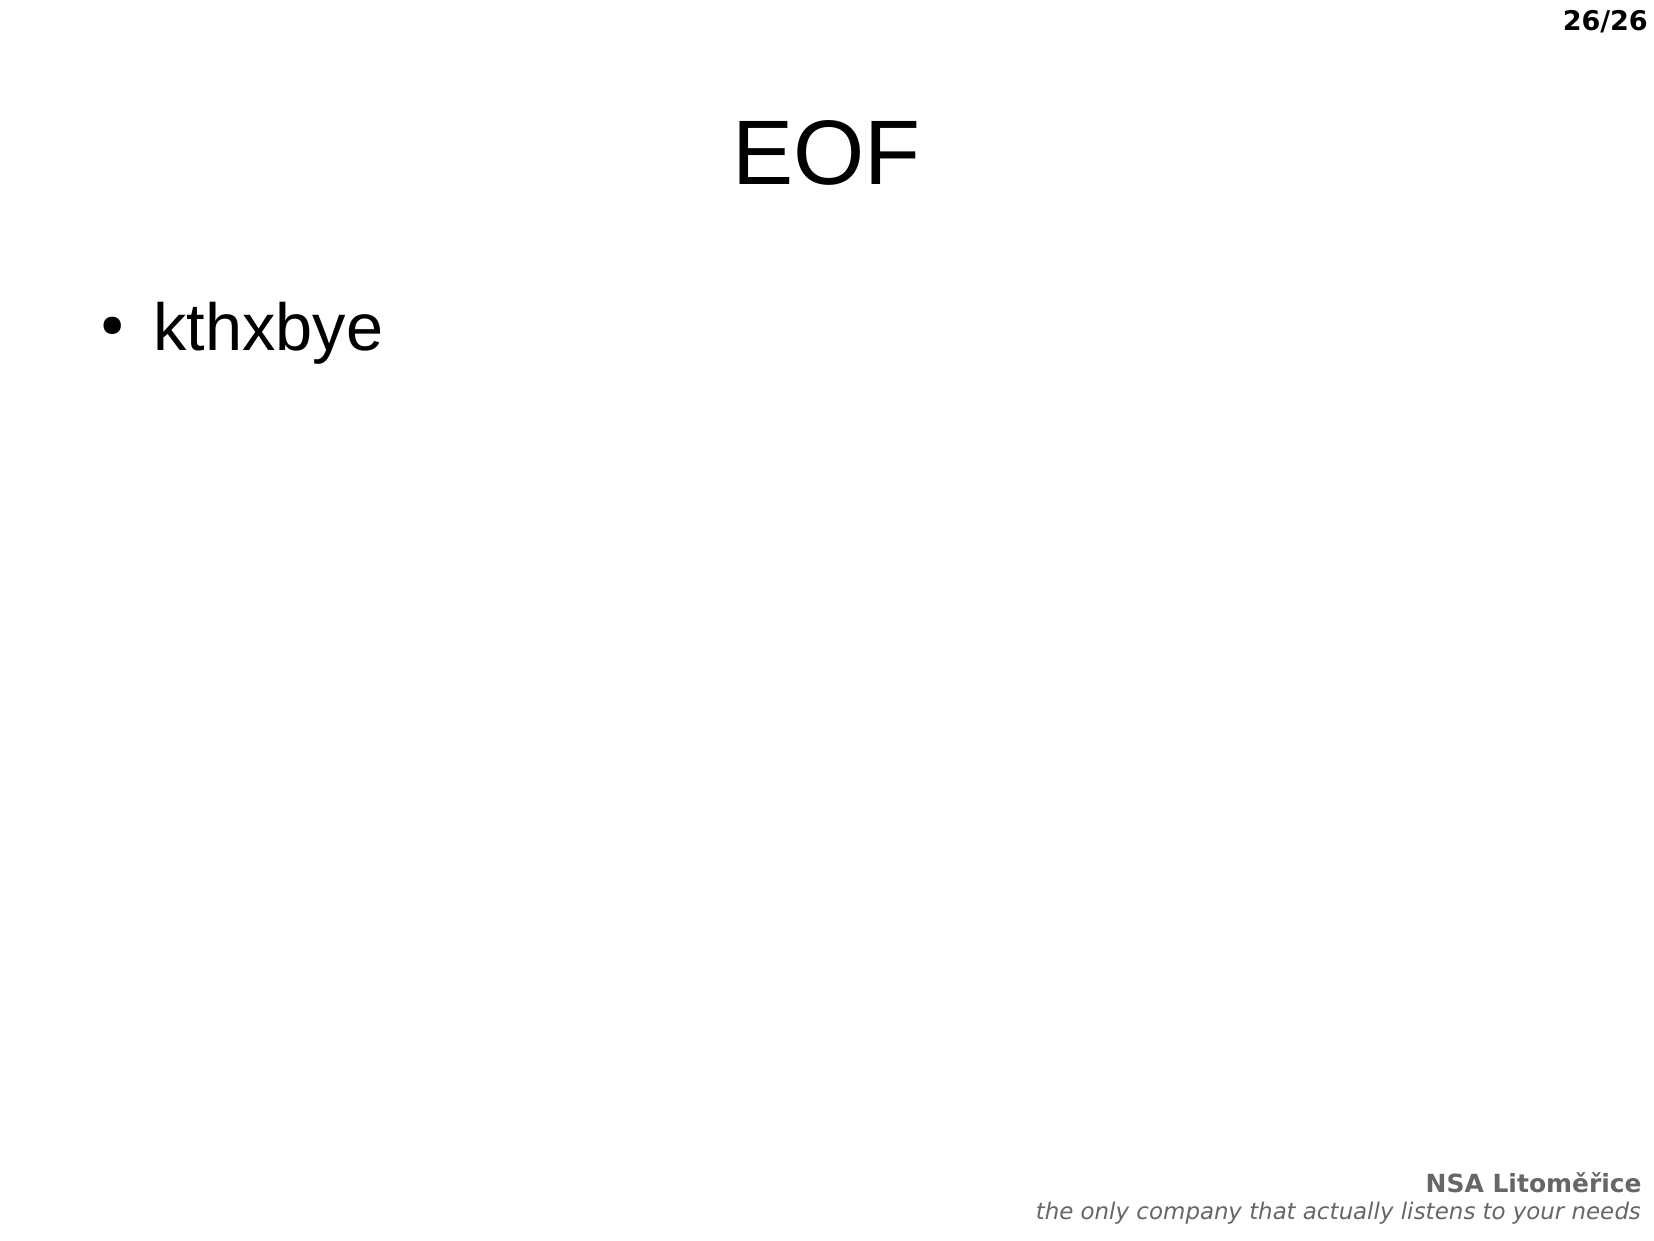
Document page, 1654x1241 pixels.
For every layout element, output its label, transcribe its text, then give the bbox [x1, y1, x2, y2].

title EOF [82, 49, 1571, 257]
list kthxbye [82, 290, 1571, 1010]
